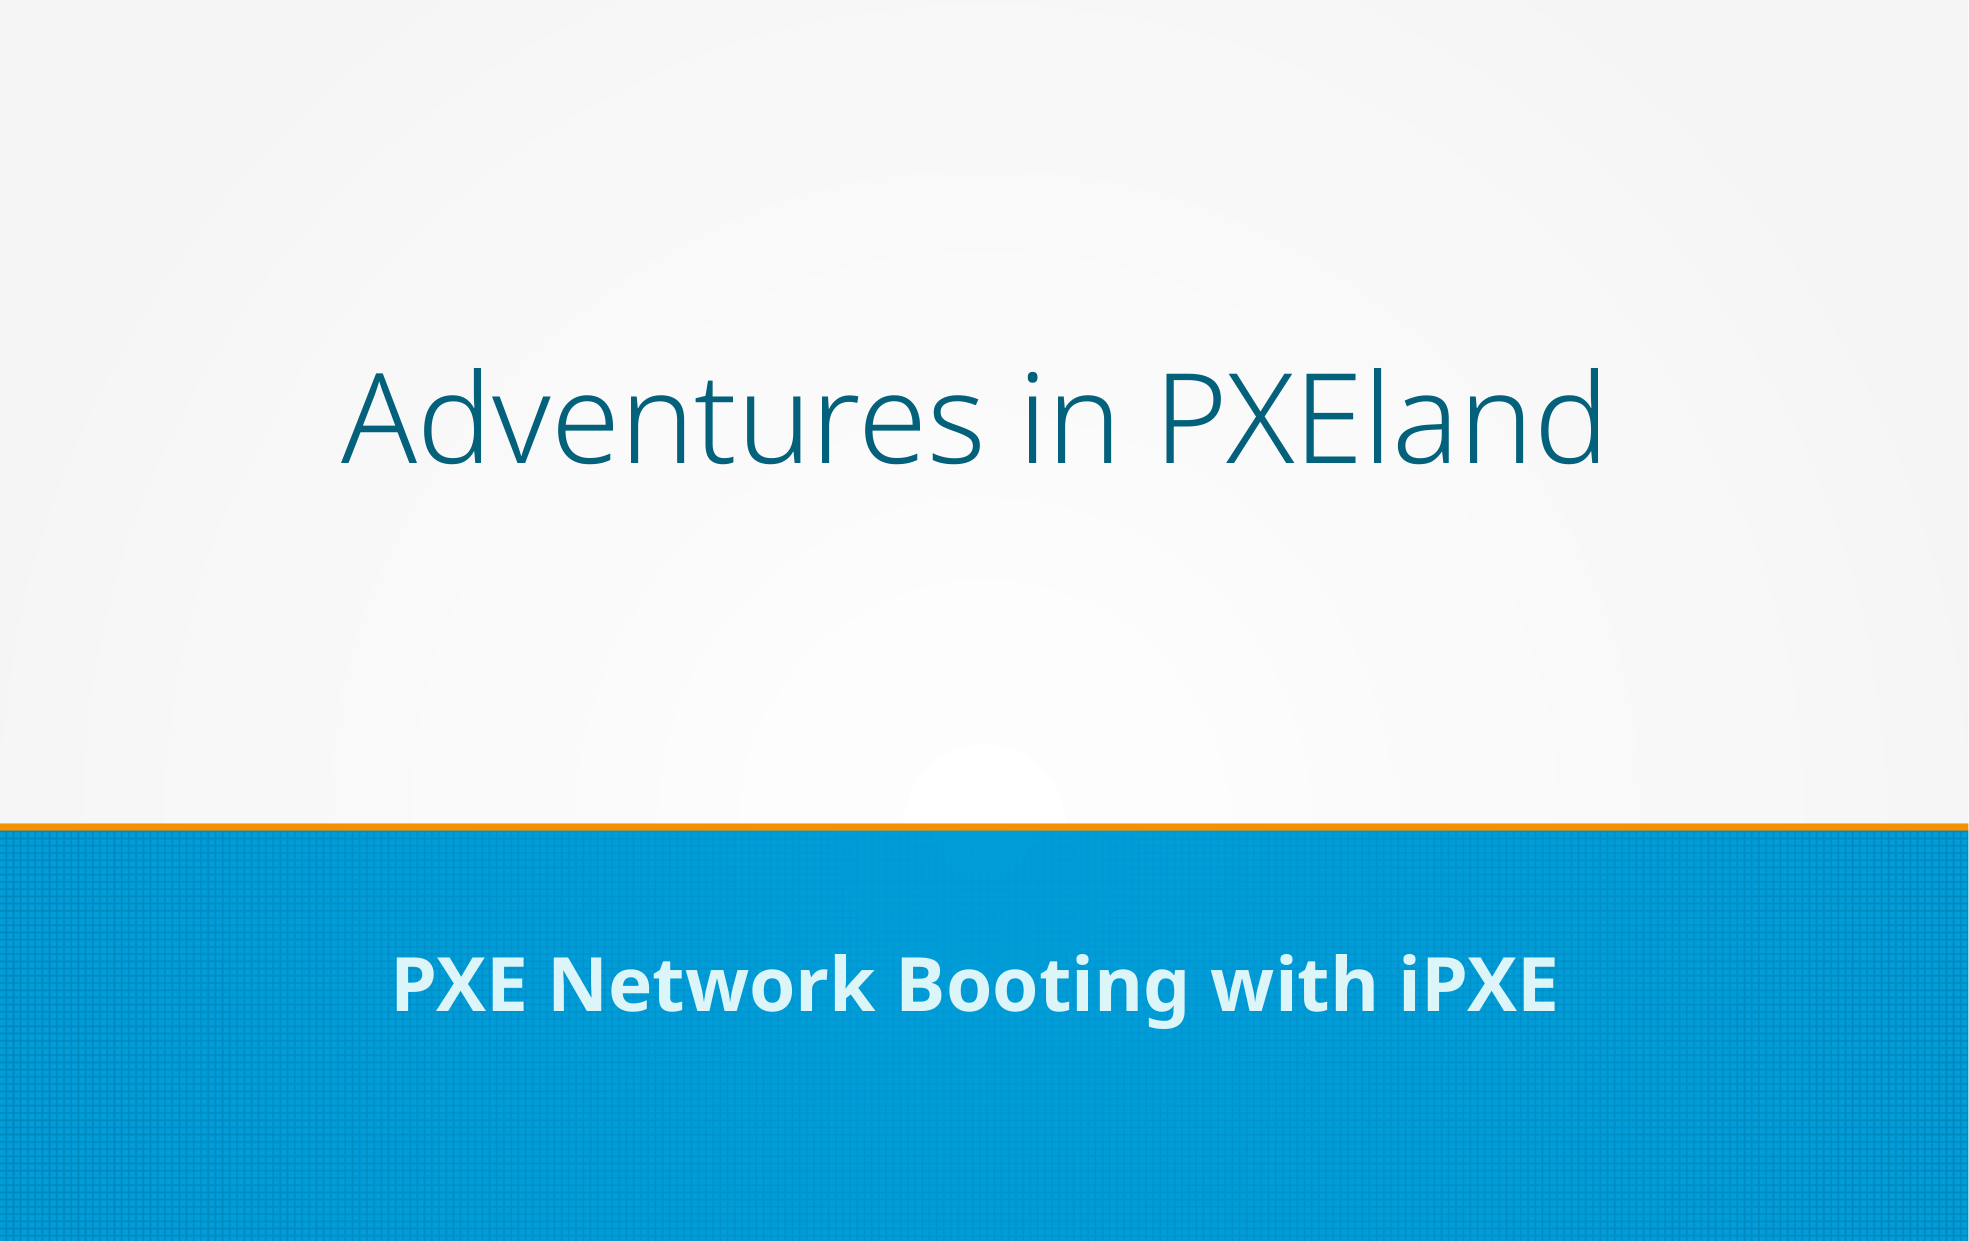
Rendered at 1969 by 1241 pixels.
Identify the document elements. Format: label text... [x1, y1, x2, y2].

picture [0, 0, 1969, 830]
title Adventures in PXEland [90, 49, 1862, 781]
subtitle PXE Network Booting with iPXE [90, 855, 1861, 1111]
